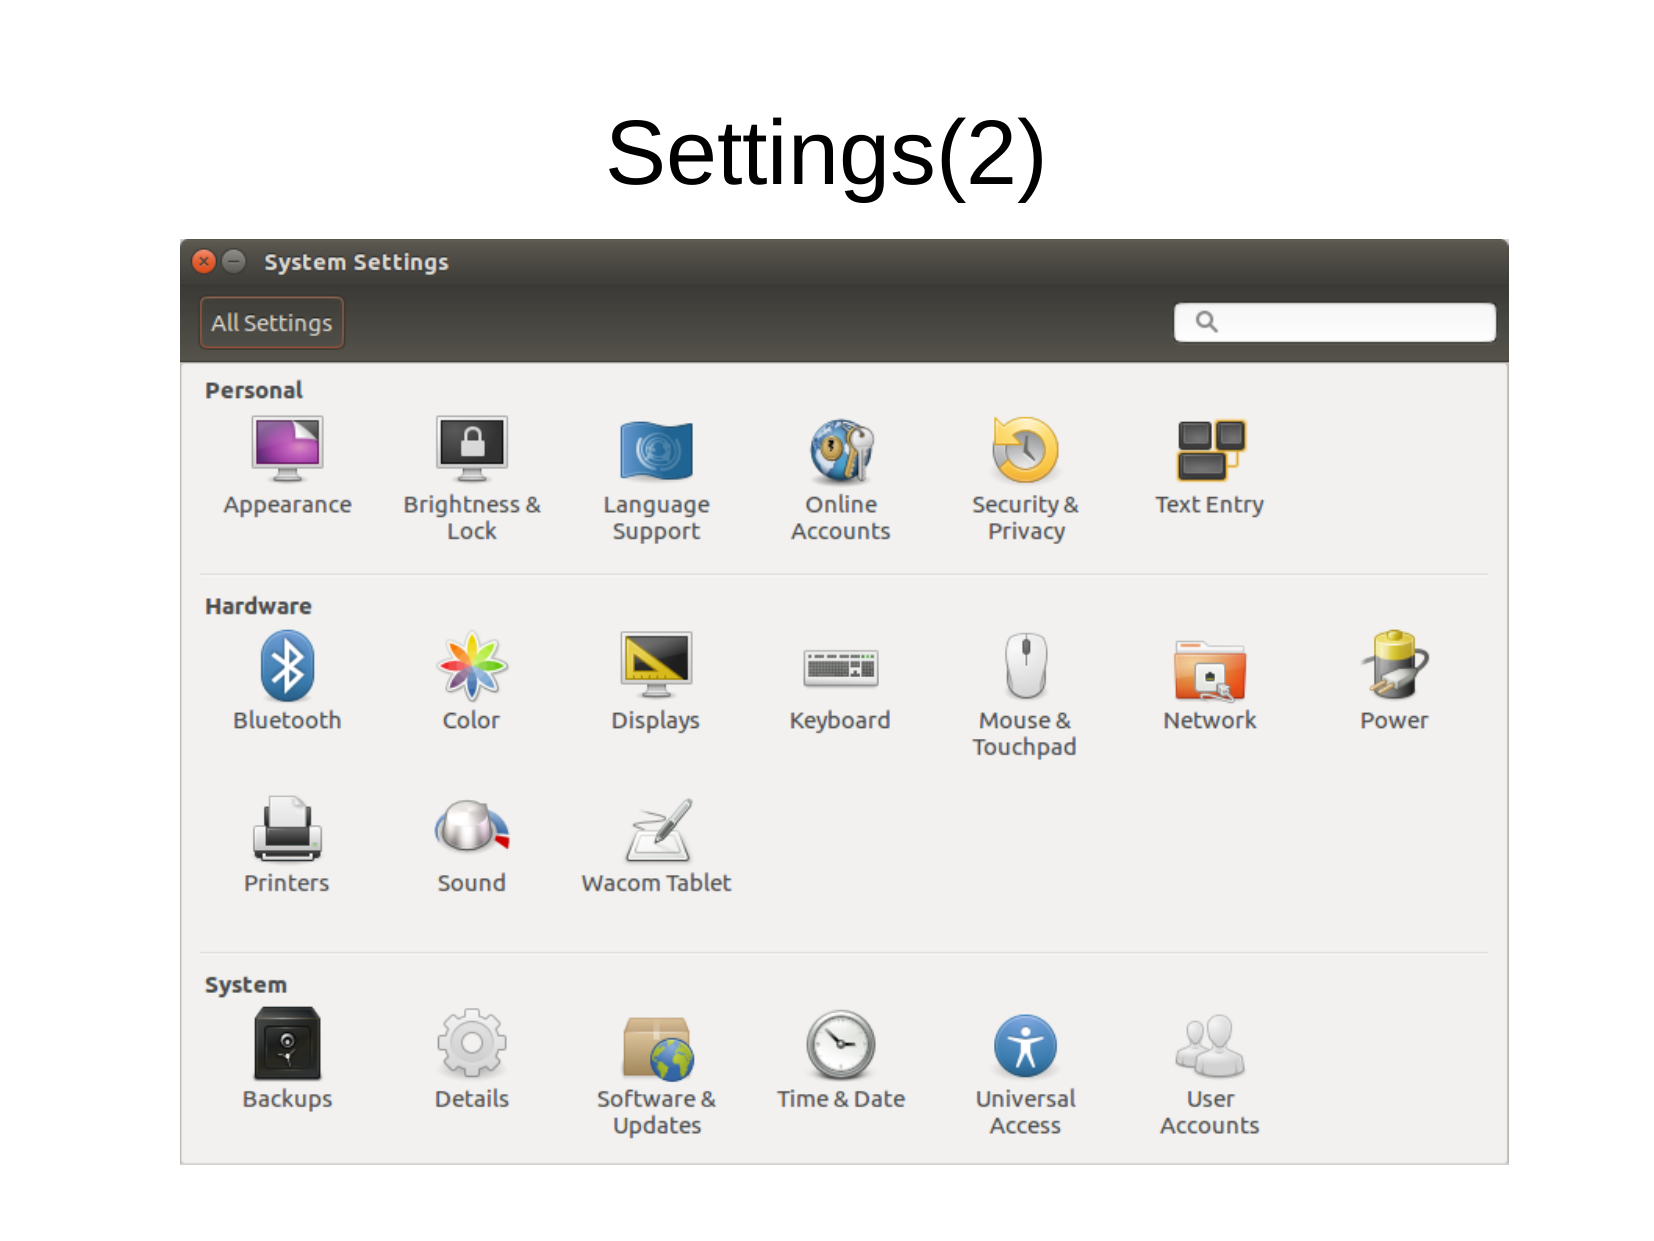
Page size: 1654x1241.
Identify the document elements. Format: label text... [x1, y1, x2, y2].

title Settings(2) [82, 49, 1571, 257]
picture [180, 239, 1509, 1165]
